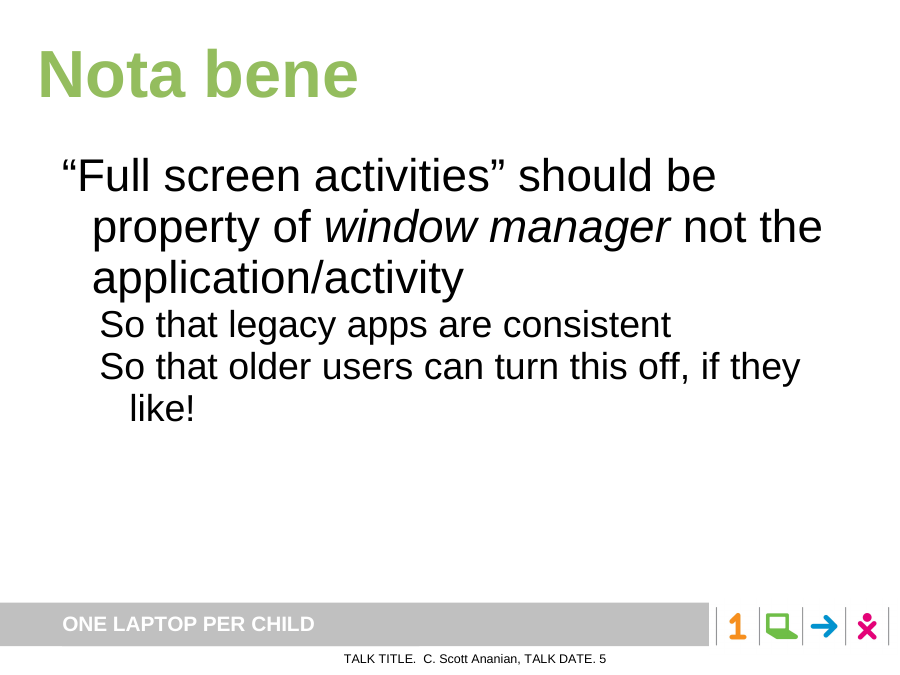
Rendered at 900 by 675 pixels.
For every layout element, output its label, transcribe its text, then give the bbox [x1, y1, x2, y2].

title Nota bene [37, 37, 856, 211]
list “Full screen activities” should be property of window manager not the application/activity So that legacy apps are consistent So that older users can turn this off, if they like! [61, 150, 844, 675]
picture [844, 598, 898, 655]
